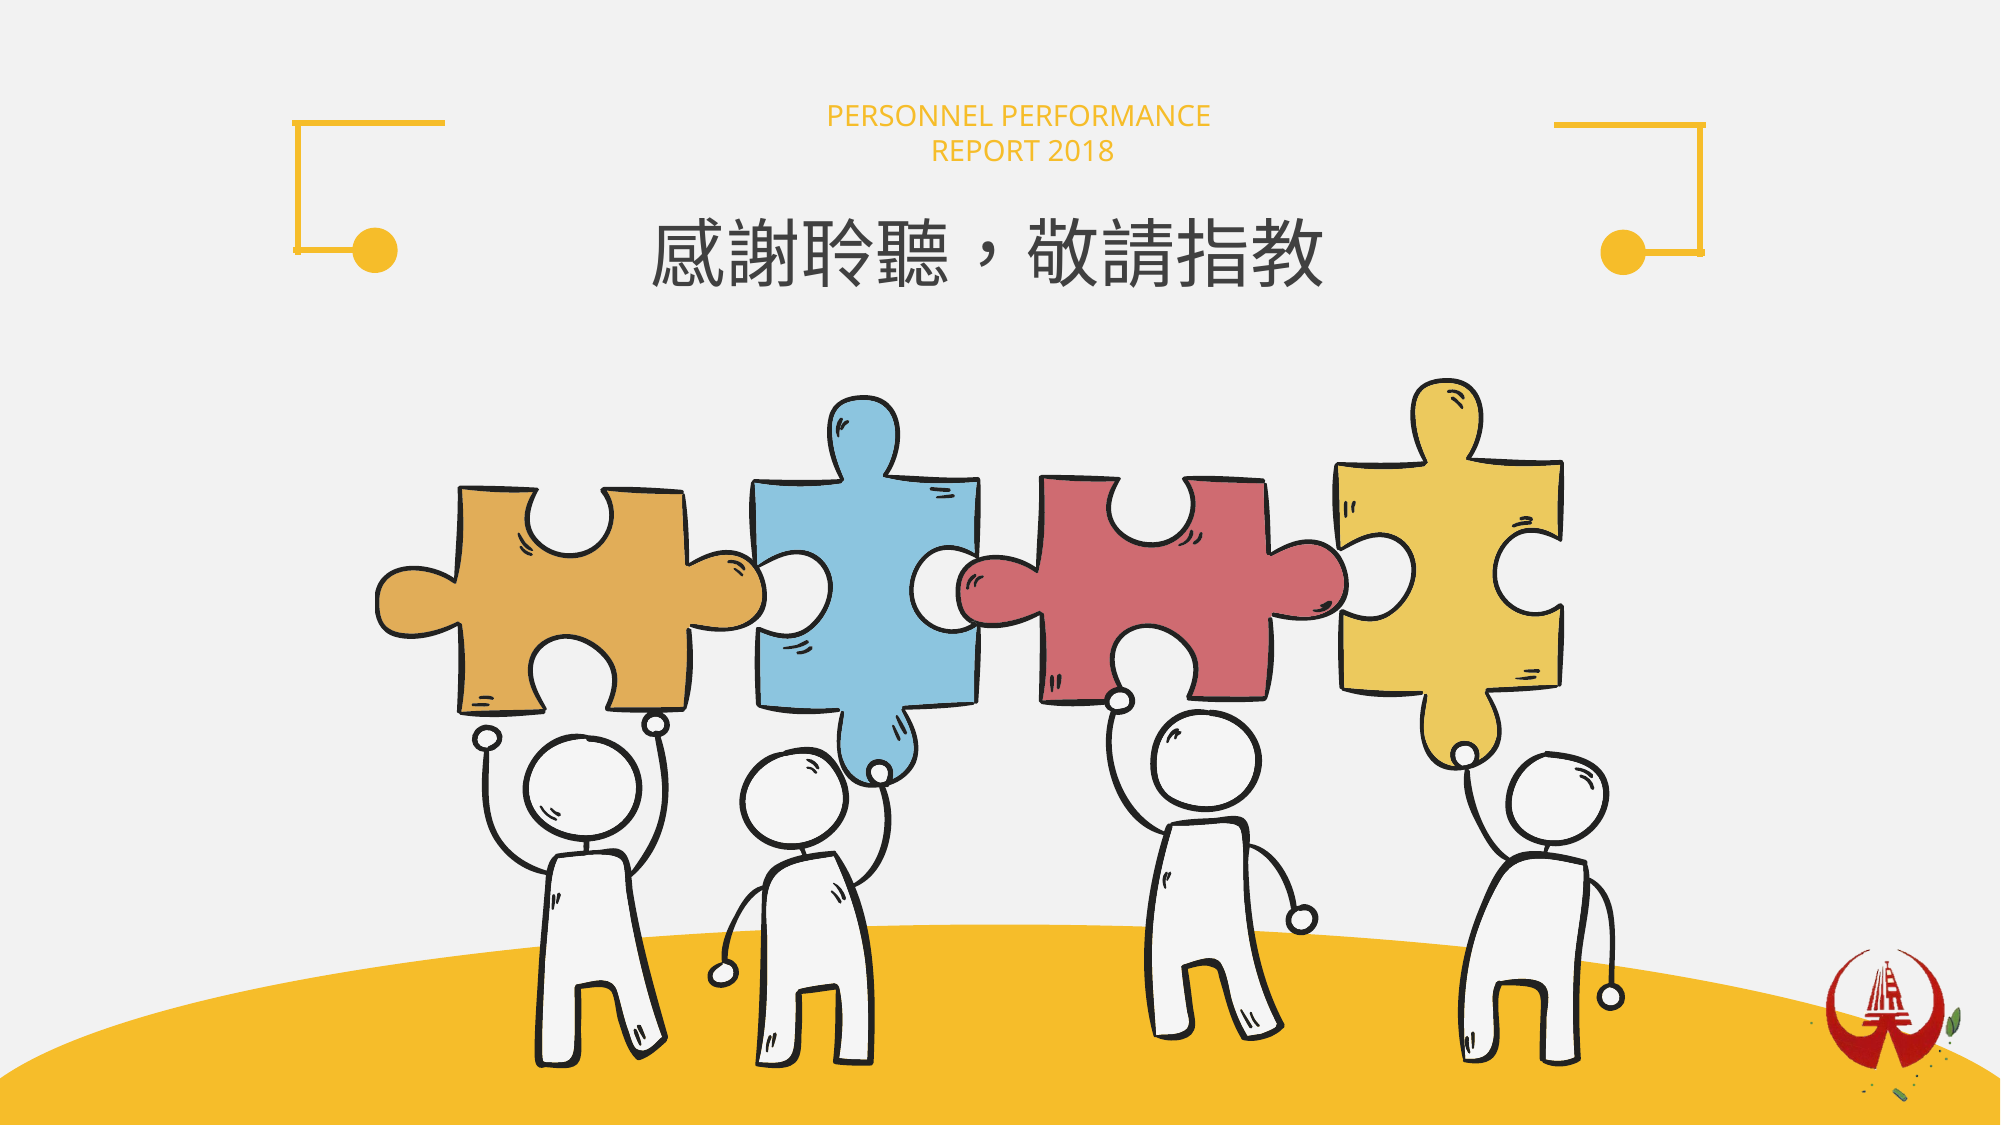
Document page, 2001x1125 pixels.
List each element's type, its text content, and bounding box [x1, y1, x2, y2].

picture [375, 377, 1626, 1070]
text_box [352, 227, 398, 273]
text_box PERSONNEL PERFORMANCE REPORT 2018 [811, 89, 1227, 175]
text_box [1600, 229, 1646, 276]
text_box [0, 967, 2001, 1125]
text_box 感謝聆聽，敬請指教 [352, 198, 1625, 304]
picture [1799, 941, 1967, 1109]
